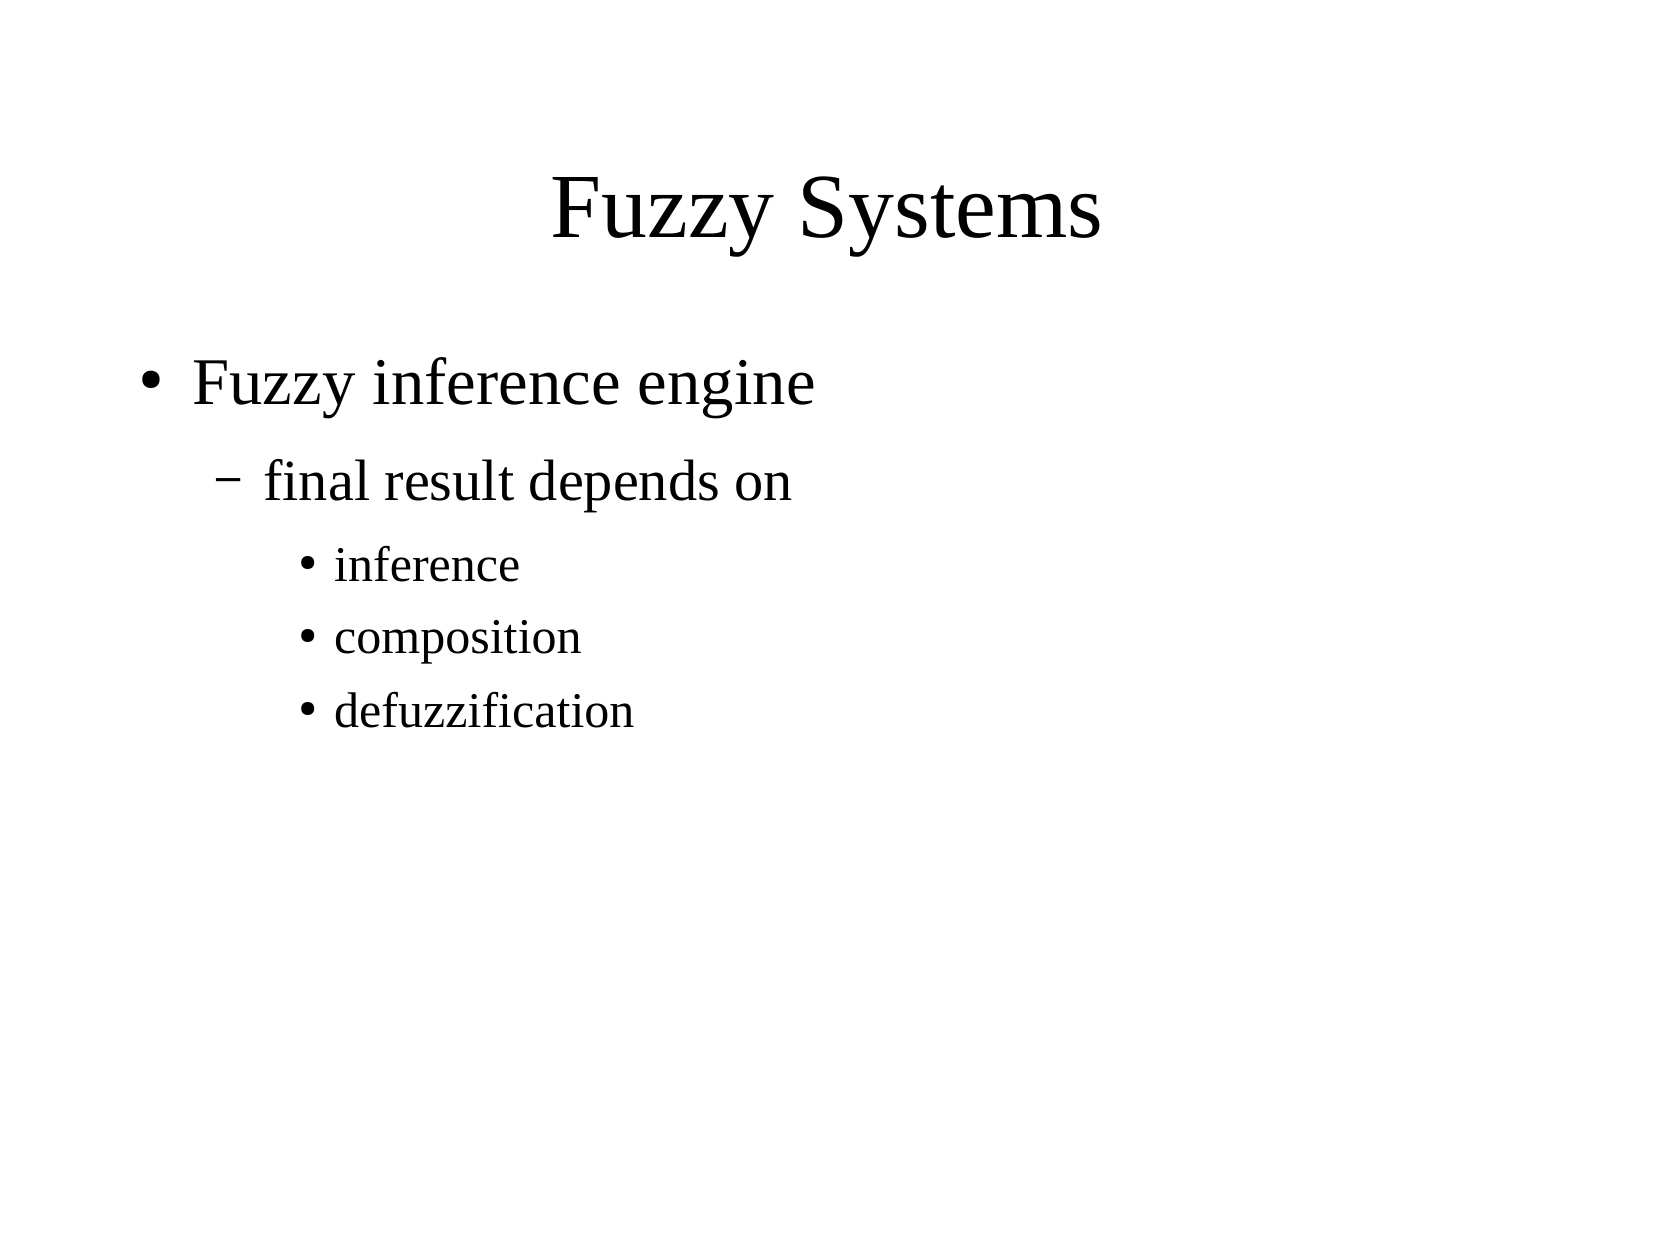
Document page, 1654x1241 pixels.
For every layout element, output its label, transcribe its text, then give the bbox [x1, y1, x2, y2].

list Fuzzy inference engine final result depends on inference composition defuzzification [121, 344, 1534, 1127]
title Fuzzy Systems [121, 102, 1534, 311]
